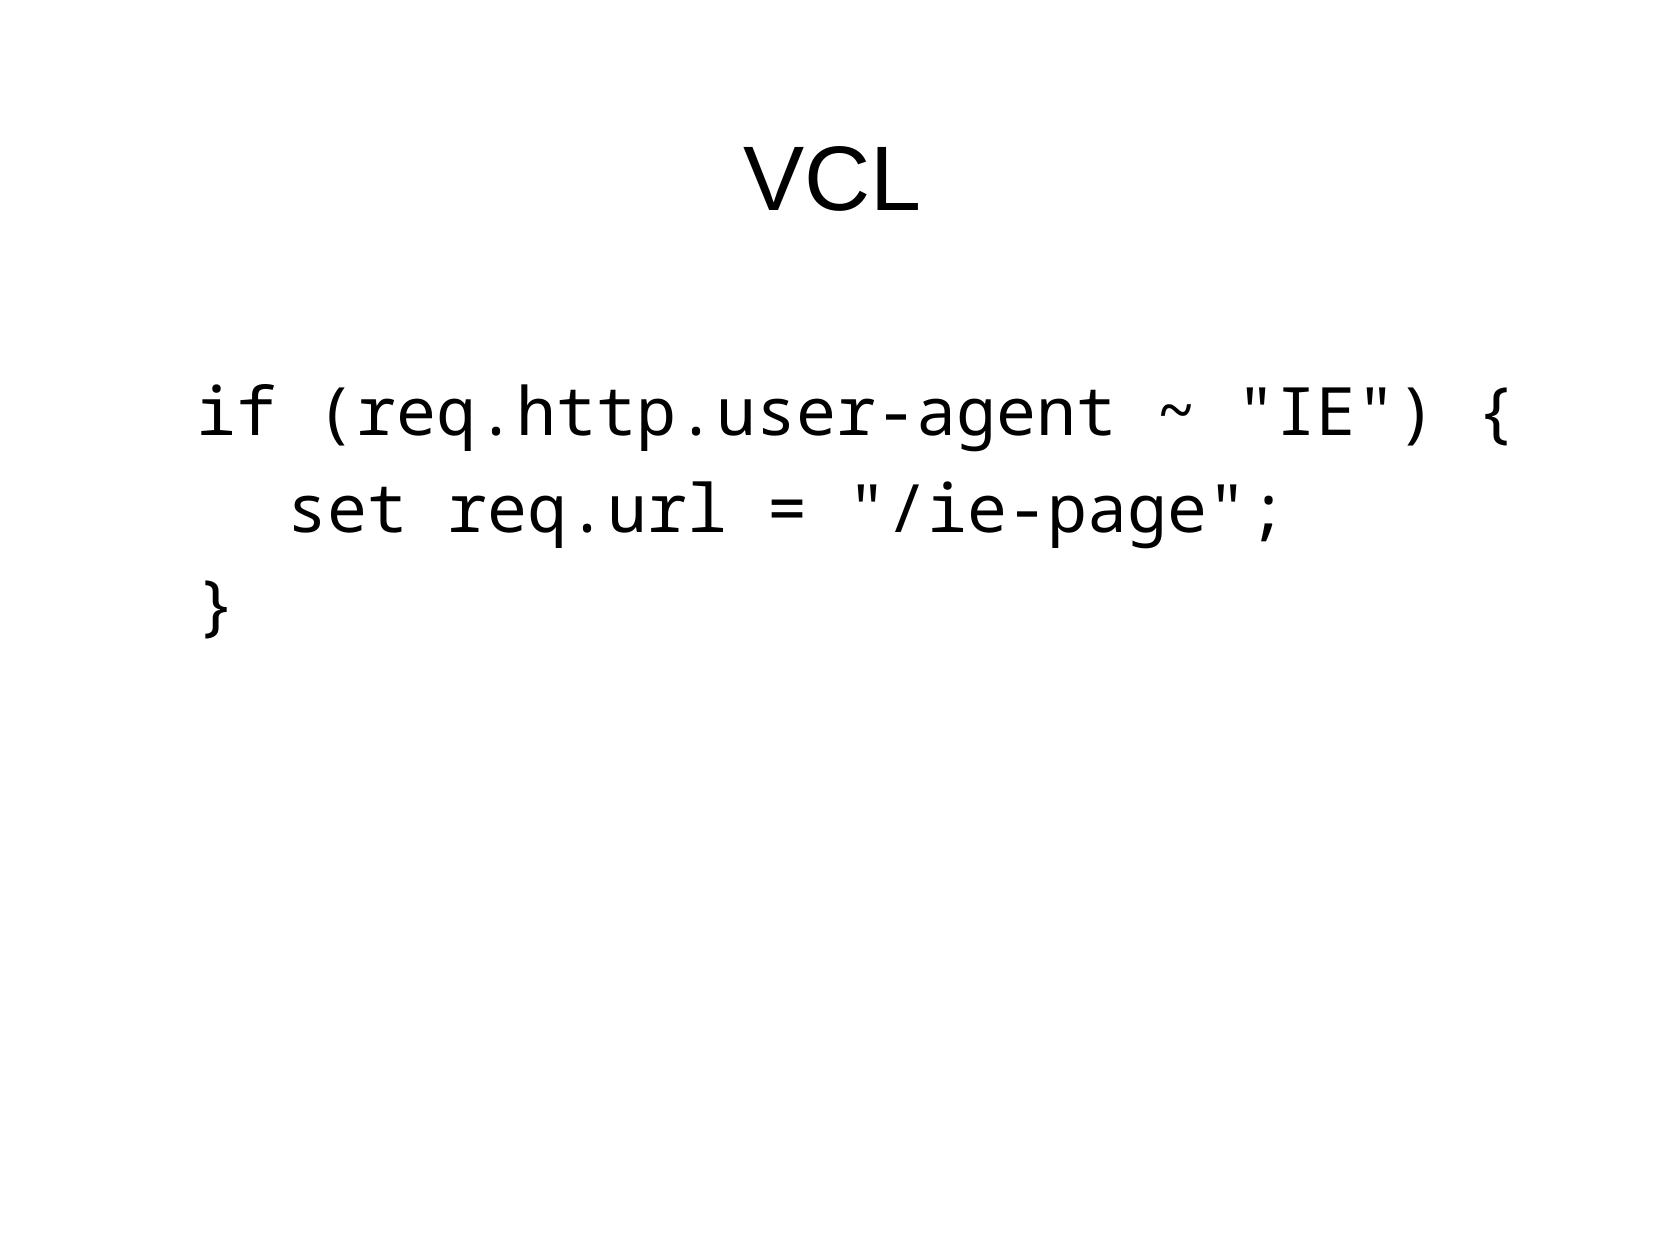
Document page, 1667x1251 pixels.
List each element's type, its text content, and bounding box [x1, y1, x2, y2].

list if (req.http.user-agent ~ "IE") { set req.url = "/ie-page"; } [124, 360, 1541, 1086]
title VCL [124, 110, 1541, 319]
